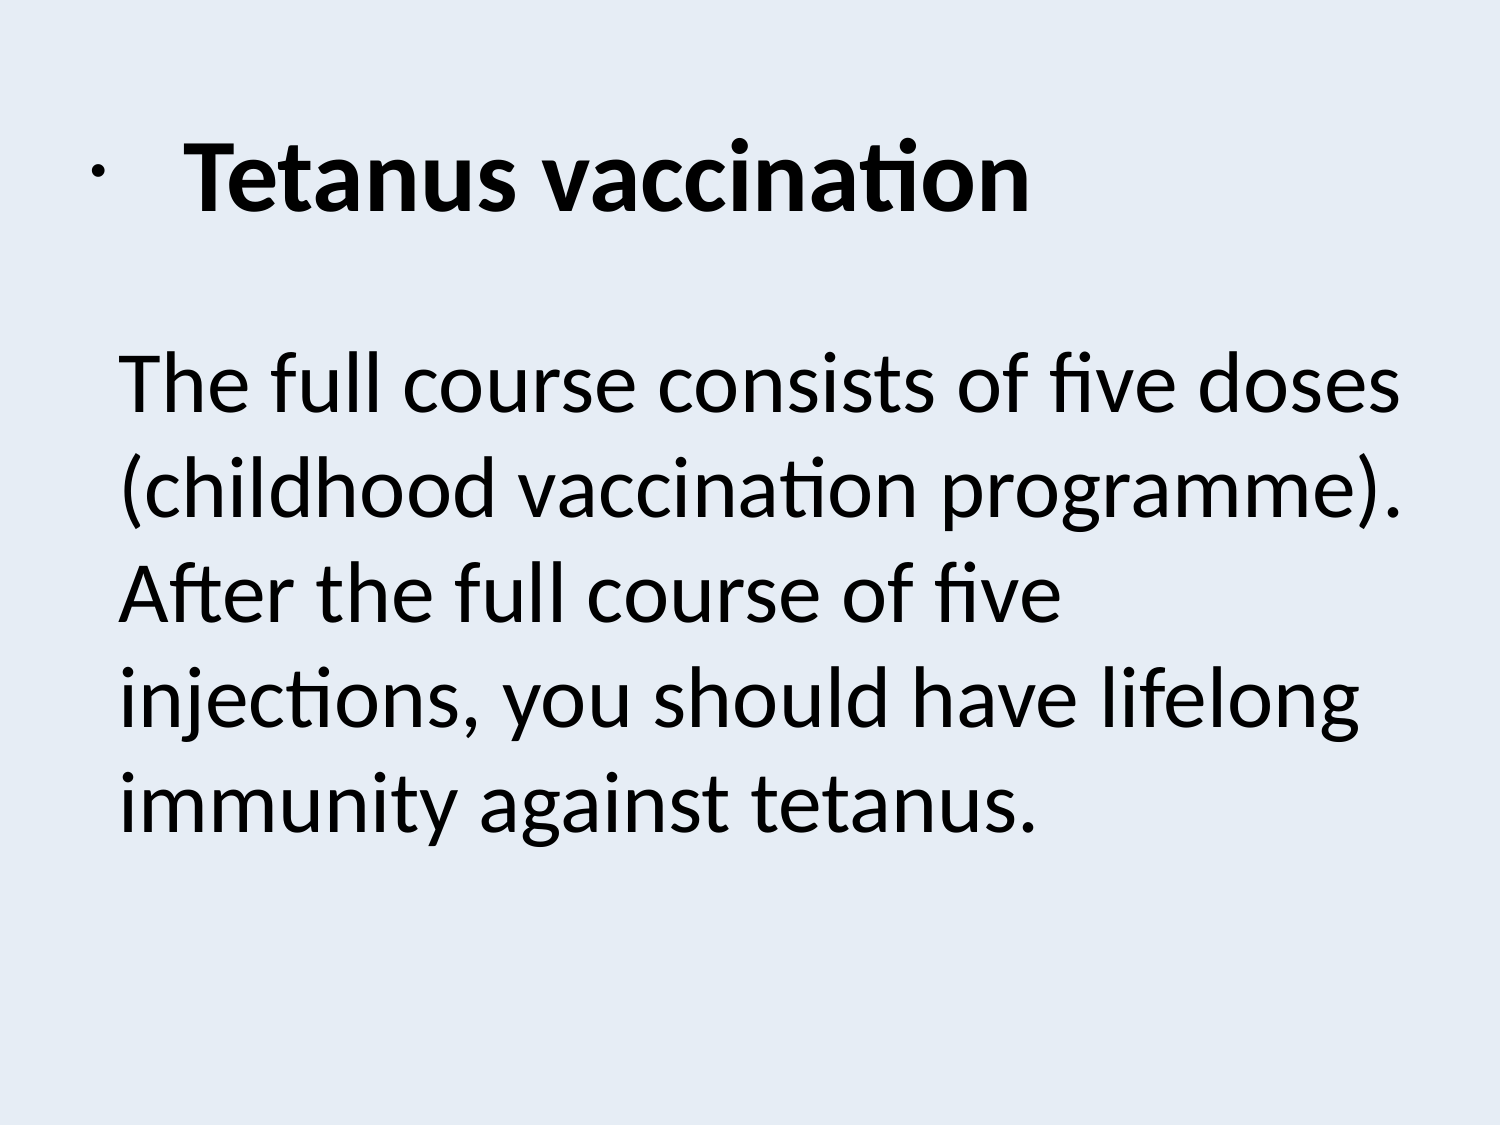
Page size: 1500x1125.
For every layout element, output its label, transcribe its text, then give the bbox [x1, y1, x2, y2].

title Tetanus vaccination [75, 92, 1425, 304]
list The full course consists of five doses (childhood vaccination programme). After the full course of five injections, you should have lifelong immunity against tetanus. [103, 310, 1425, 1053]
